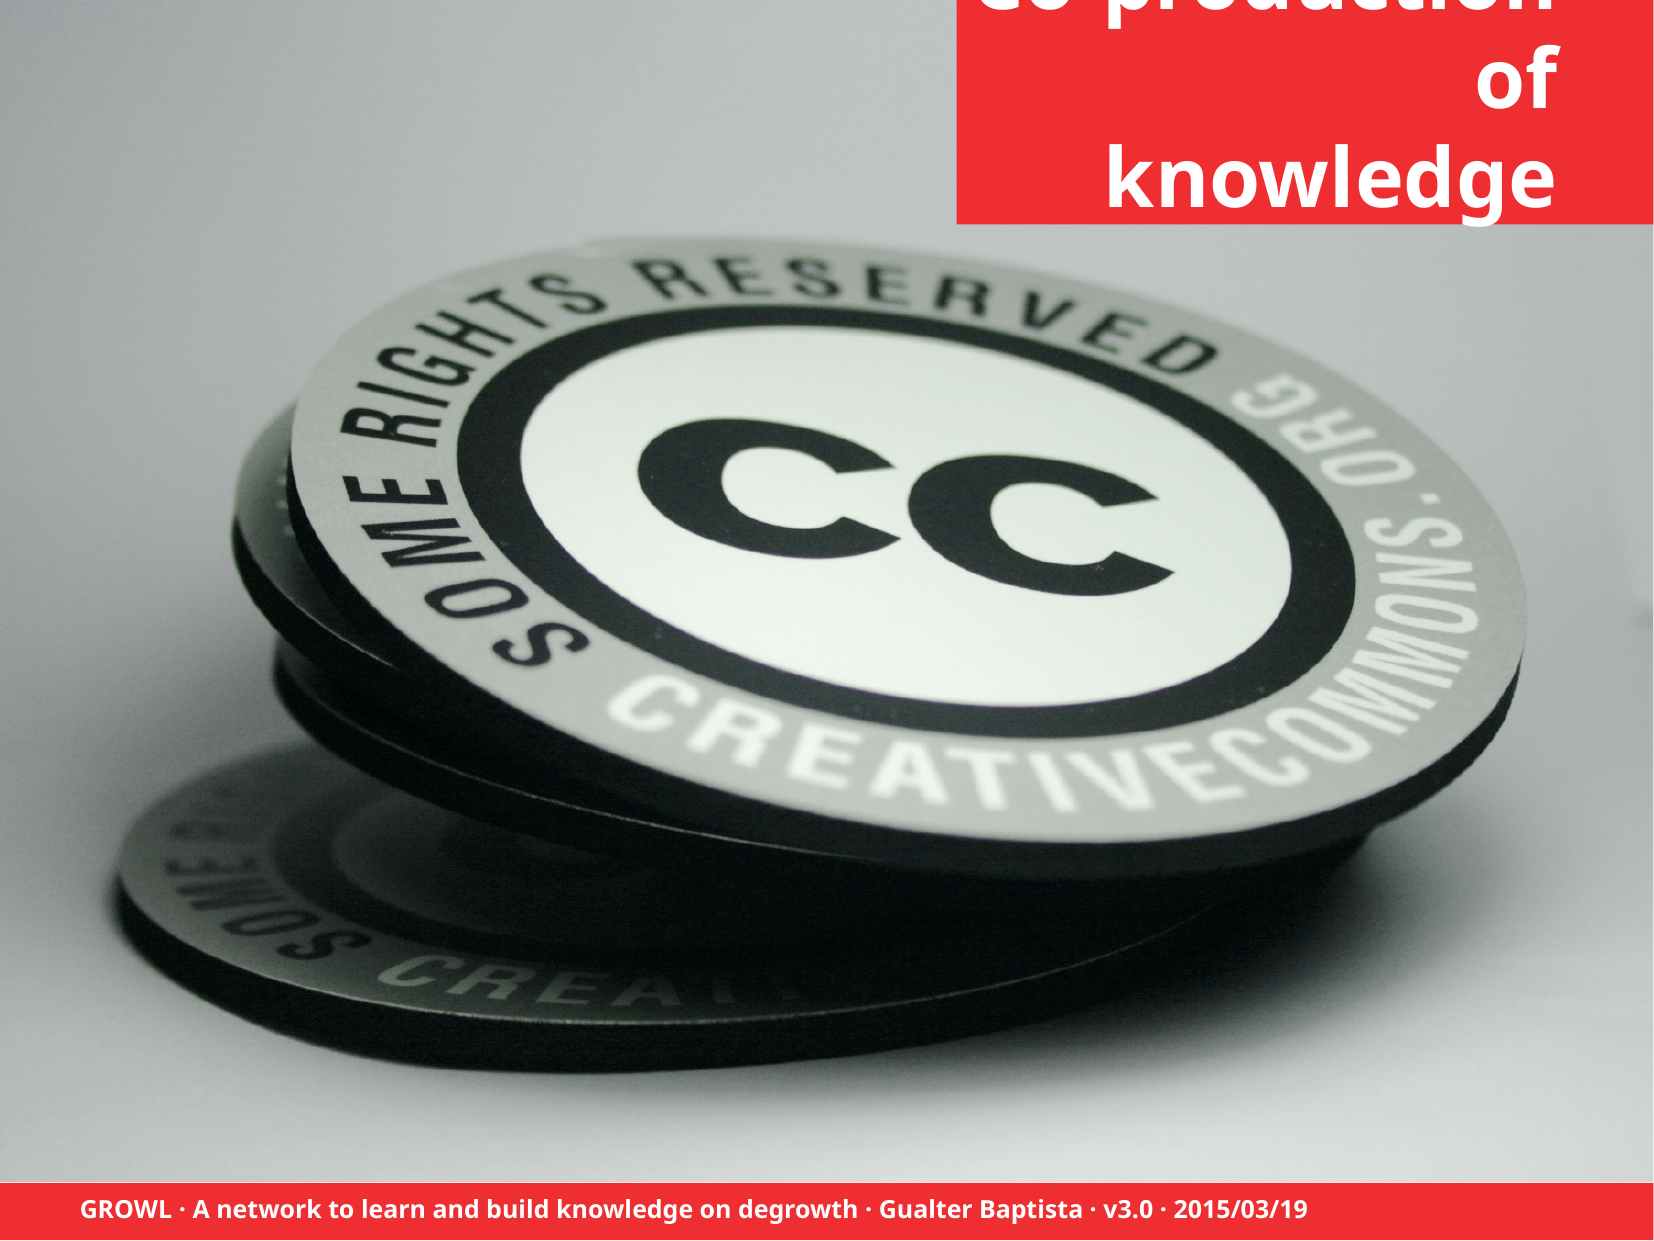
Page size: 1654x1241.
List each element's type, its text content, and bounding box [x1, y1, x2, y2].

picture [0, 0, 1654, 1182]
title Co-production of knowledge [956, 21, 1654, 225]
